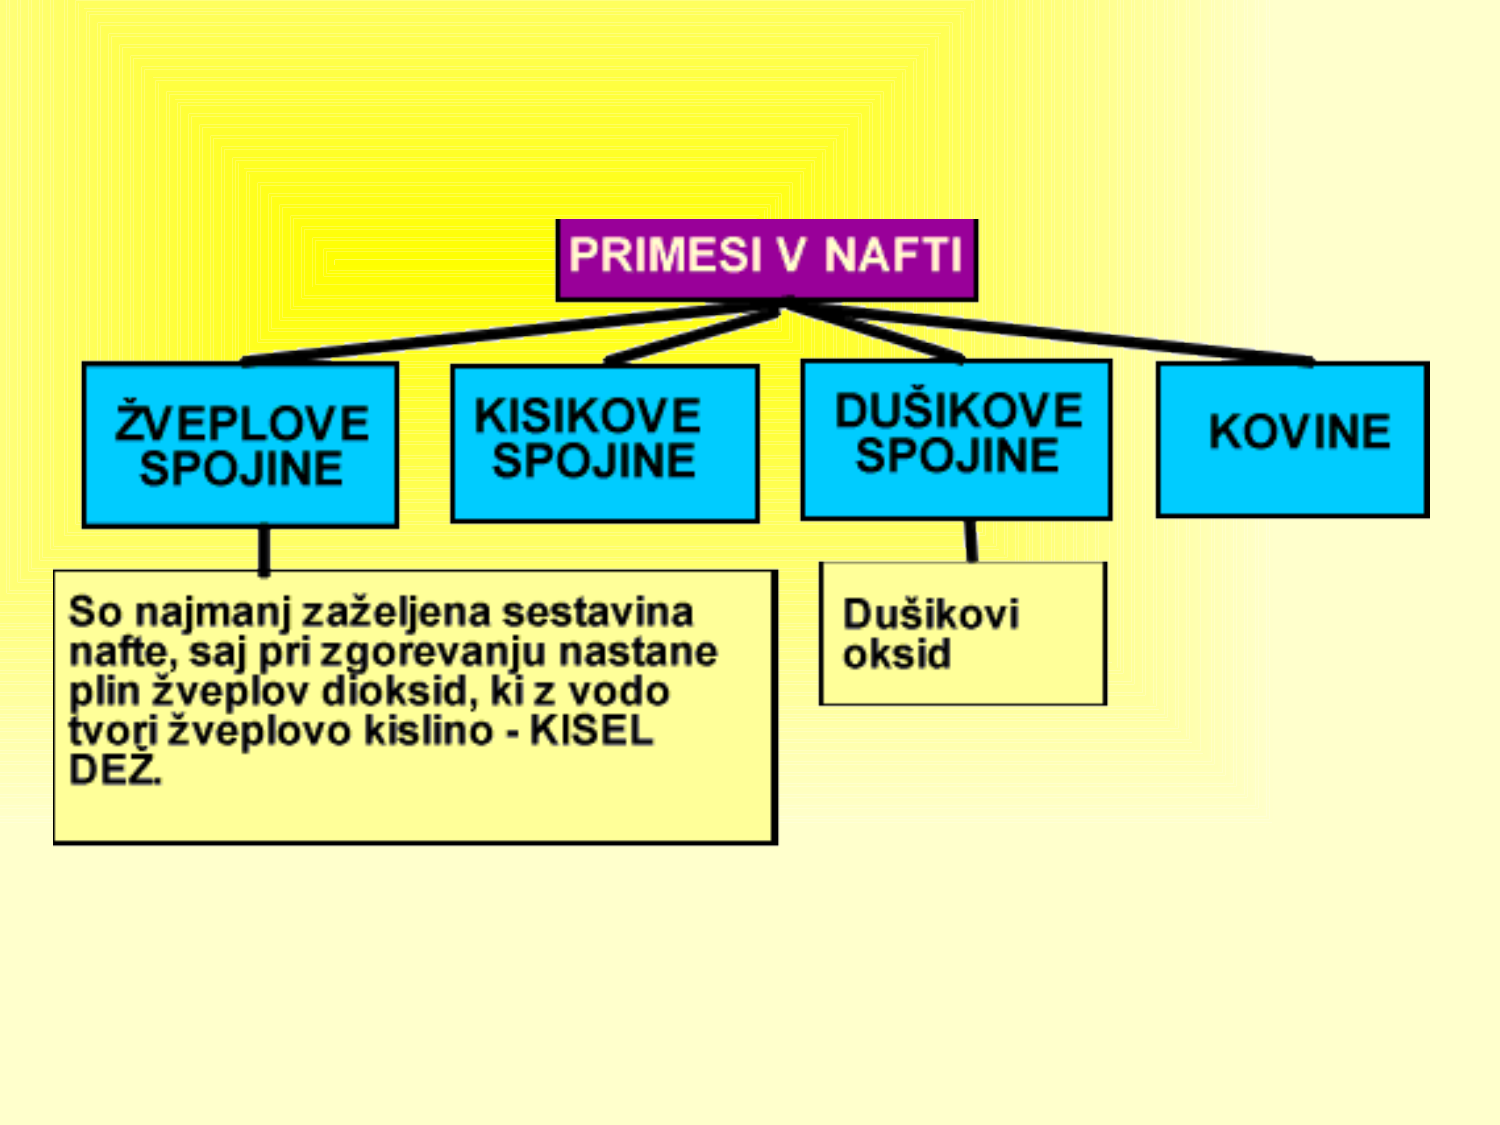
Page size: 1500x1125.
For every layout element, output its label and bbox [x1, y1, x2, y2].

picture [53, 219, 1430, 868]
